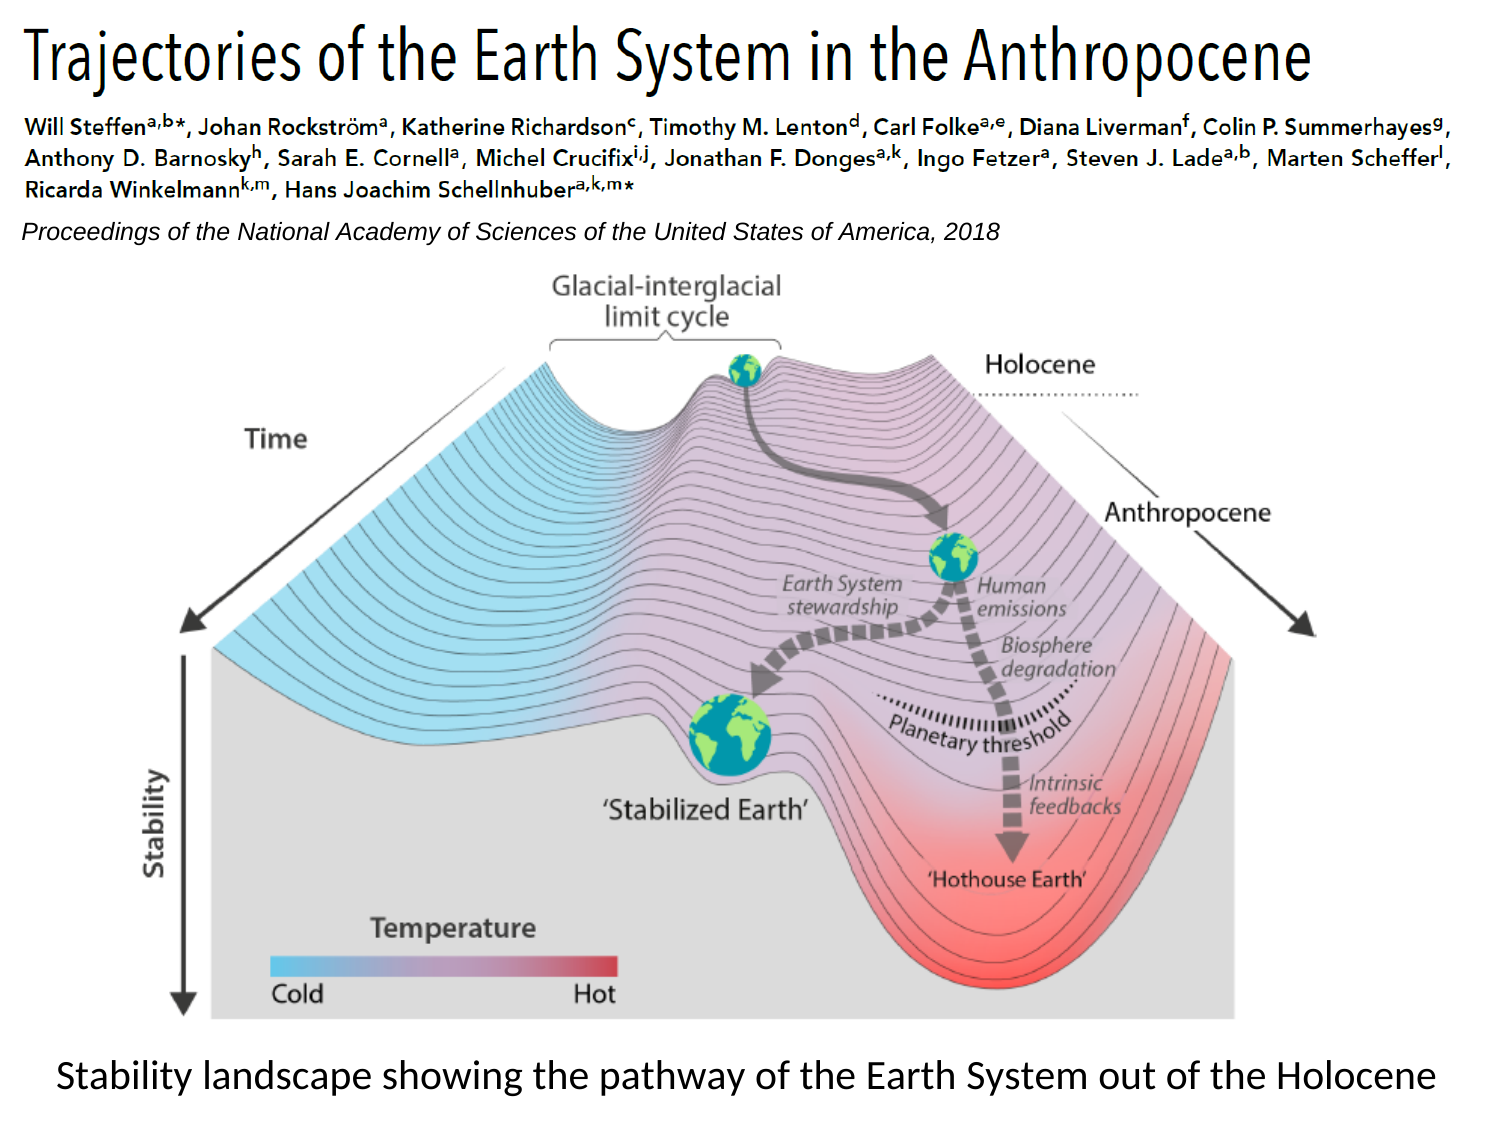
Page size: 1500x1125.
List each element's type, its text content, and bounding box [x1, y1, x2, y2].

text_box Stability landscape showing the pathway of the Earth System out of the Holocene [41, 1040, 1483, 1106]
text_box Proceedings of the National Academy of Sciences of the United States of America, 2018 [6, 208, 1018, 253]
picture [5, 7, 1471, 1040]
